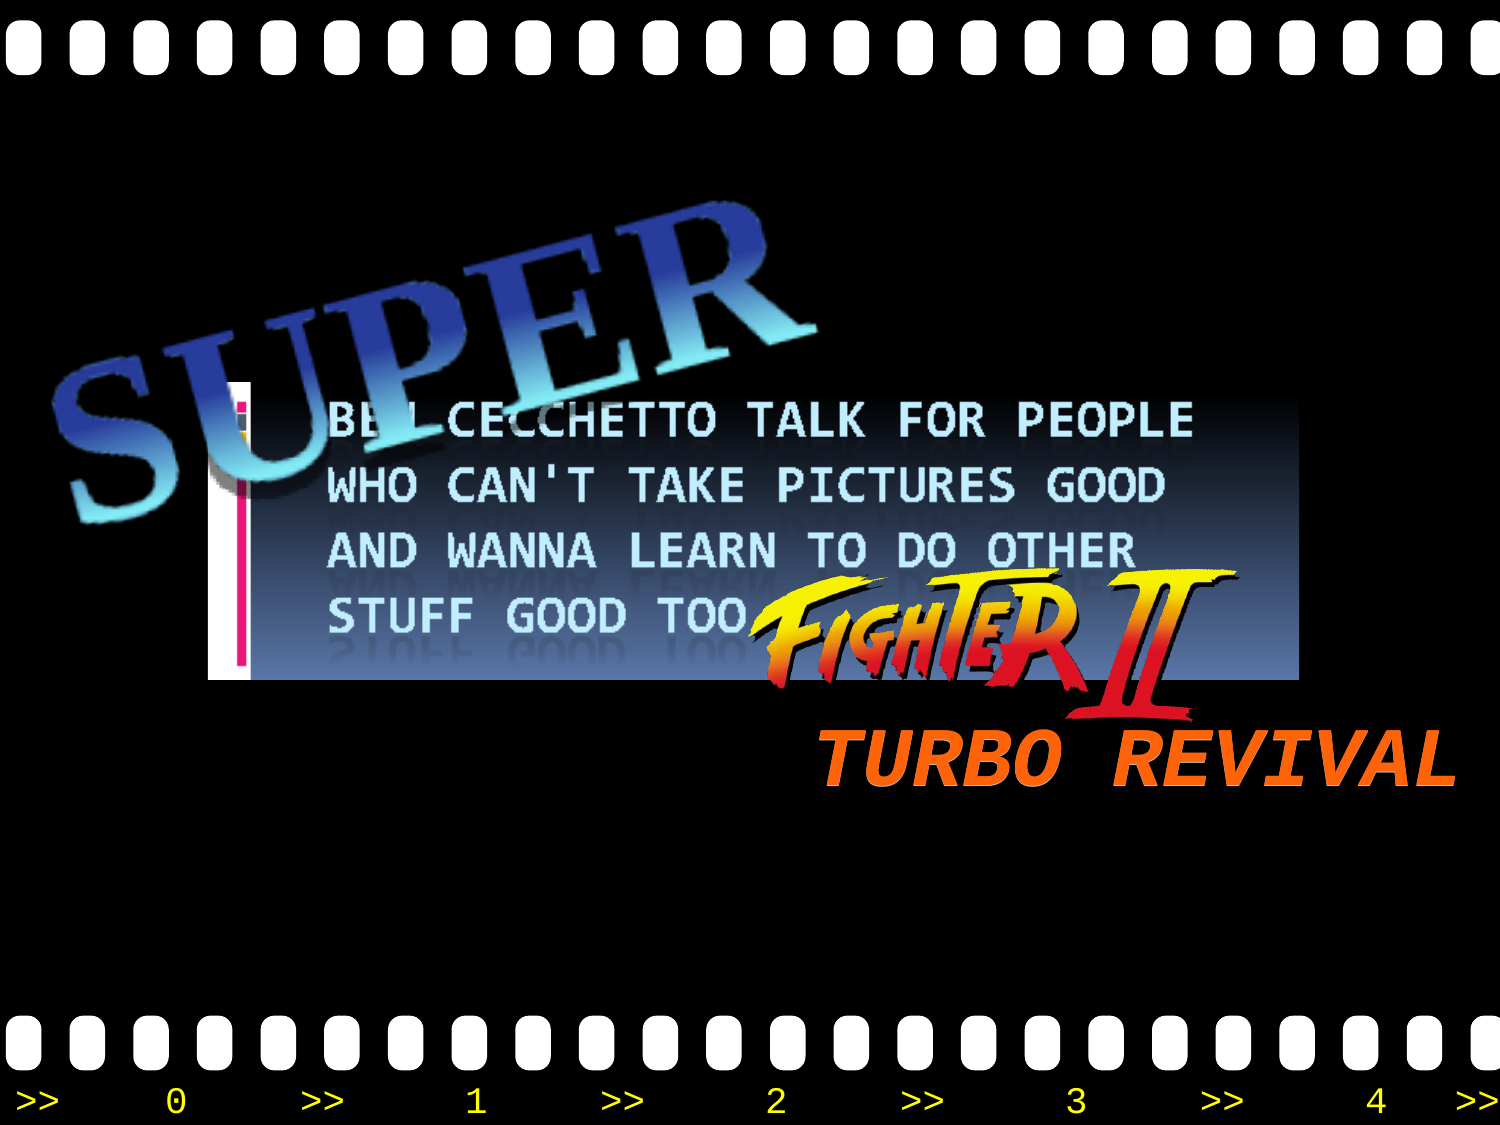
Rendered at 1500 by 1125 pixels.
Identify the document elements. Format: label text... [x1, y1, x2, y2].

text_box TURBO REVIVAL [797, 708, 1500, 820]
title Filmstrip [857, 349, 1388, 591]
picture [29, 177, 1300, 768]
